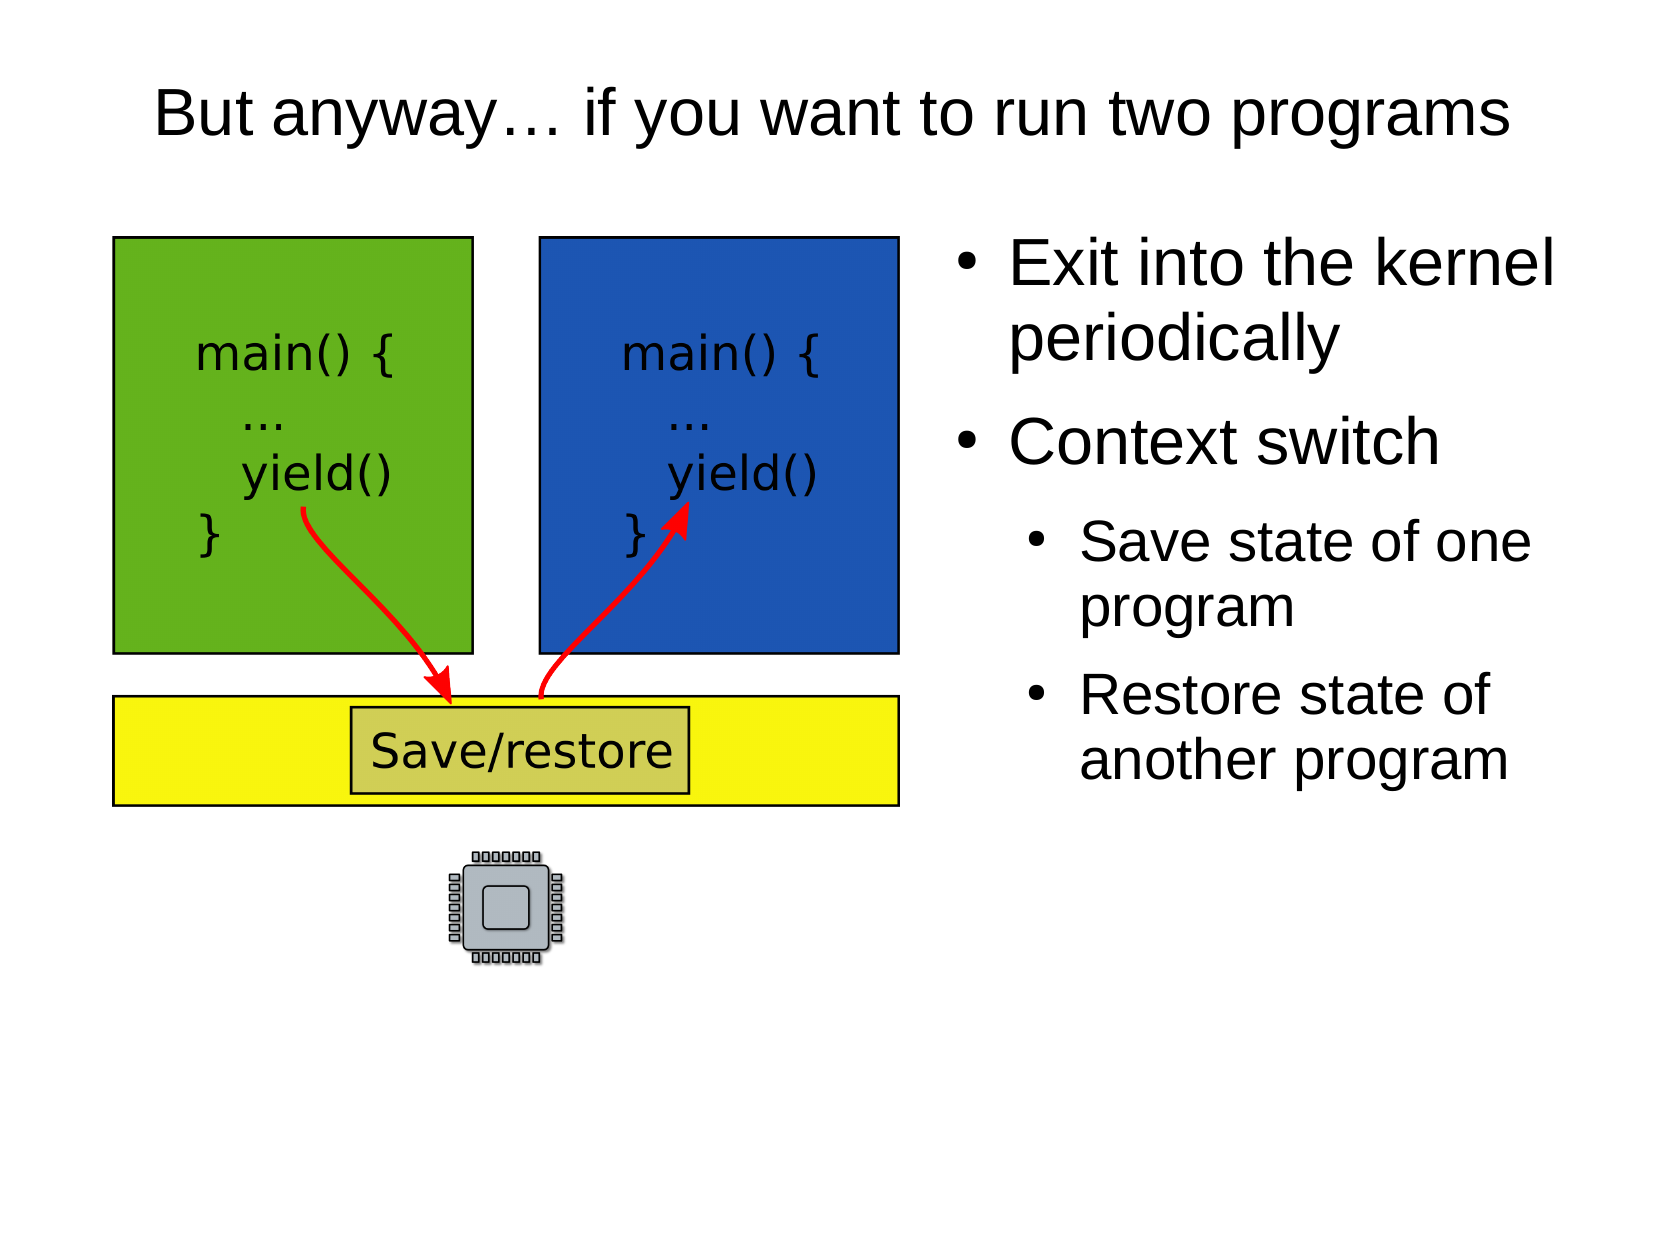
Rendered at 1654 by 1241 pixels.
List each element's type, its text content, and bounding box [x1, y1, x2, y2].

list Exit into the kernel periodically Context switch Save state of one program Restore state of another program [937, 225, 1613, 1160]
list But anyway… if you want to run two programs [82, 75, 1576, 151]
picture [112, 236, 900, 976]
